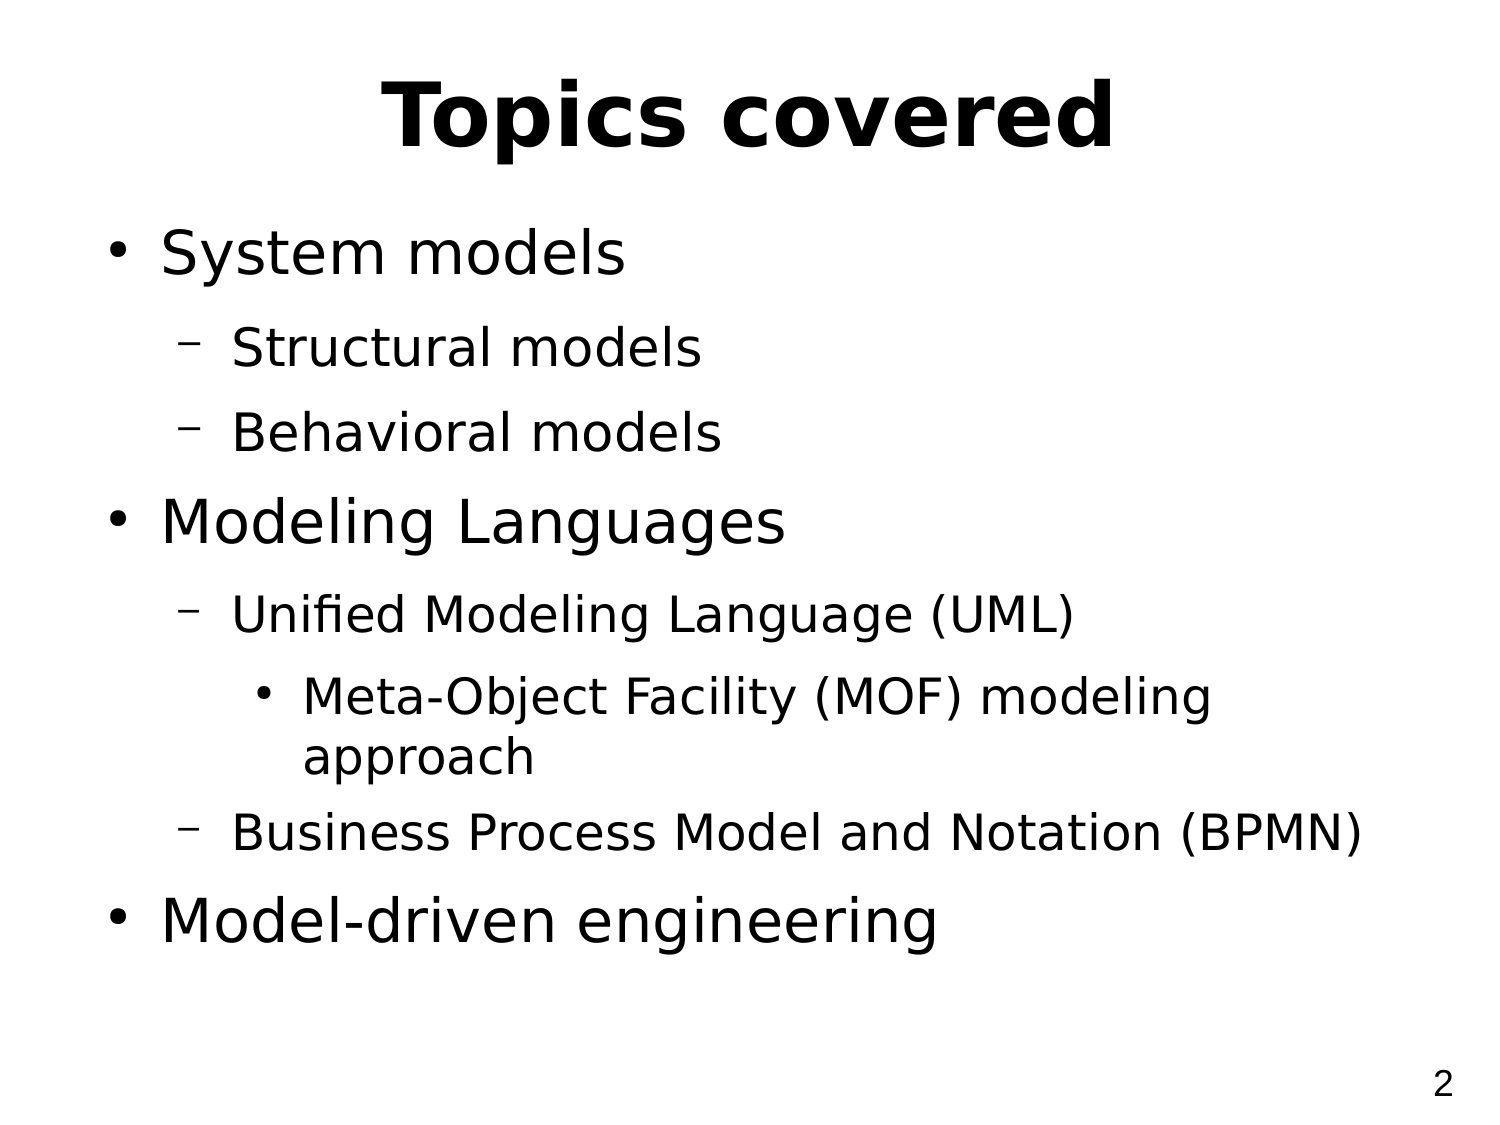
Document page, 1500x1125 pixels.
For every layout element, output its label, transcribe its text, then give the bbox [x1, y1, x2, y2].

title Topics covered [75, 44, 1425, 177]
list System models Structural models Behavioral models Modeling Languages Unified Modeling Language (UML) Meta-Object Facility (MOF) modeling approach Business Process Model and Notation (BPMN) Model-driven engineering [75, 206, 1425, 1093]
